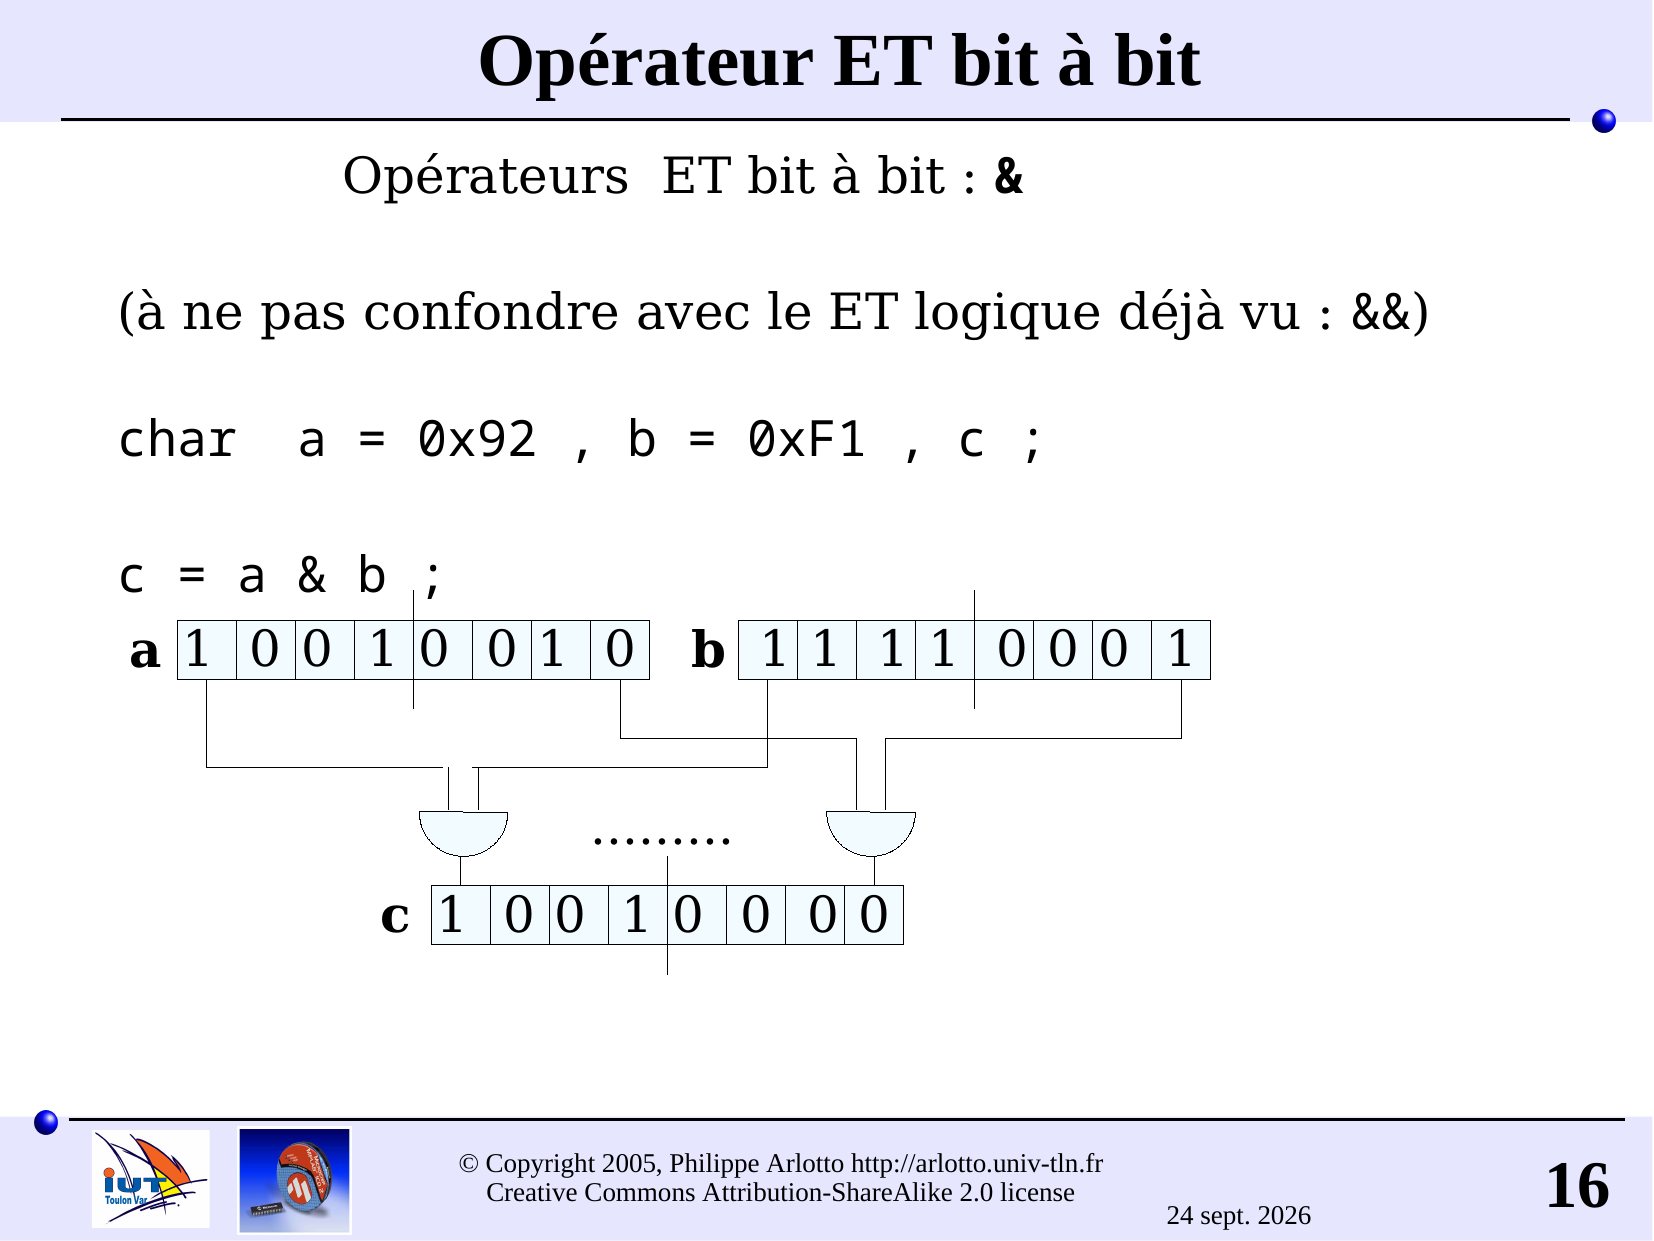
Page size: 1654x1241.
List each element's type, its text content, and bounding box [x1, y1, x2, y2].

text_box 0 [726, 885, 785, 945]
text_box [826, 811, 916, 857]
text_box 1 [1151, 620, 1211, 680]
text_box 0 [472, 620, 531, 680]
text_box 1 [856, 620, 915, 680]
text_box 1 [915, 620, 974, 680]
text_box 0 [1033, 620, 1092, 680]
text_box 1 [531, 620, 590, 680]
text_box 0 [974, 620, 1033, 680]
text_box 0 [785, 885, 844, 945]
text_box 0 [590, 620, 650, 680]
text_box 1 [177, 620, 236, 680]
text_box 0 [236, 620, 295, 680]
text_box a [129, 620, 163, 679]
text_box 0 [414, 620, 472, 680]
text_box 0 [1092, 620, 1151, 680]
text_box 1 [738, 620, 797, 680]
picture [237, 1126, 352, 1235]
text_box 1 [431, 885, 490, 945]
text_box c [380, 885, 414, 946]
text_box ......... [590, 798, 735, 857]
text_box 0 [295, 620, 354, 680]
text_box [419, 811, 508, 857]
text_box 1 [354, 620, 413, 680]
text_box 0 [490, 885, 549, 945]
text_box 1 [797, 620, 856, 680]
text_box 0 [667, 885, 726, 945]
text_box Opérateurs ET bit à bit : & (à ne pas confondre avec le ET logique déjà vu : &&) char a = 0x92 , b = 0xF1 , c ; c = a & b ; [117, 139, 1431, 555]
text_box 0 [549, 885, 608, 945]
text_box 0 [844, 885, 904, 945]
title Opérateur ET bit à bit [95, 11, 1585, 110]
text_box b [690, 620, 727, 680]
text_box 1 [608, 885, 667, 945]
